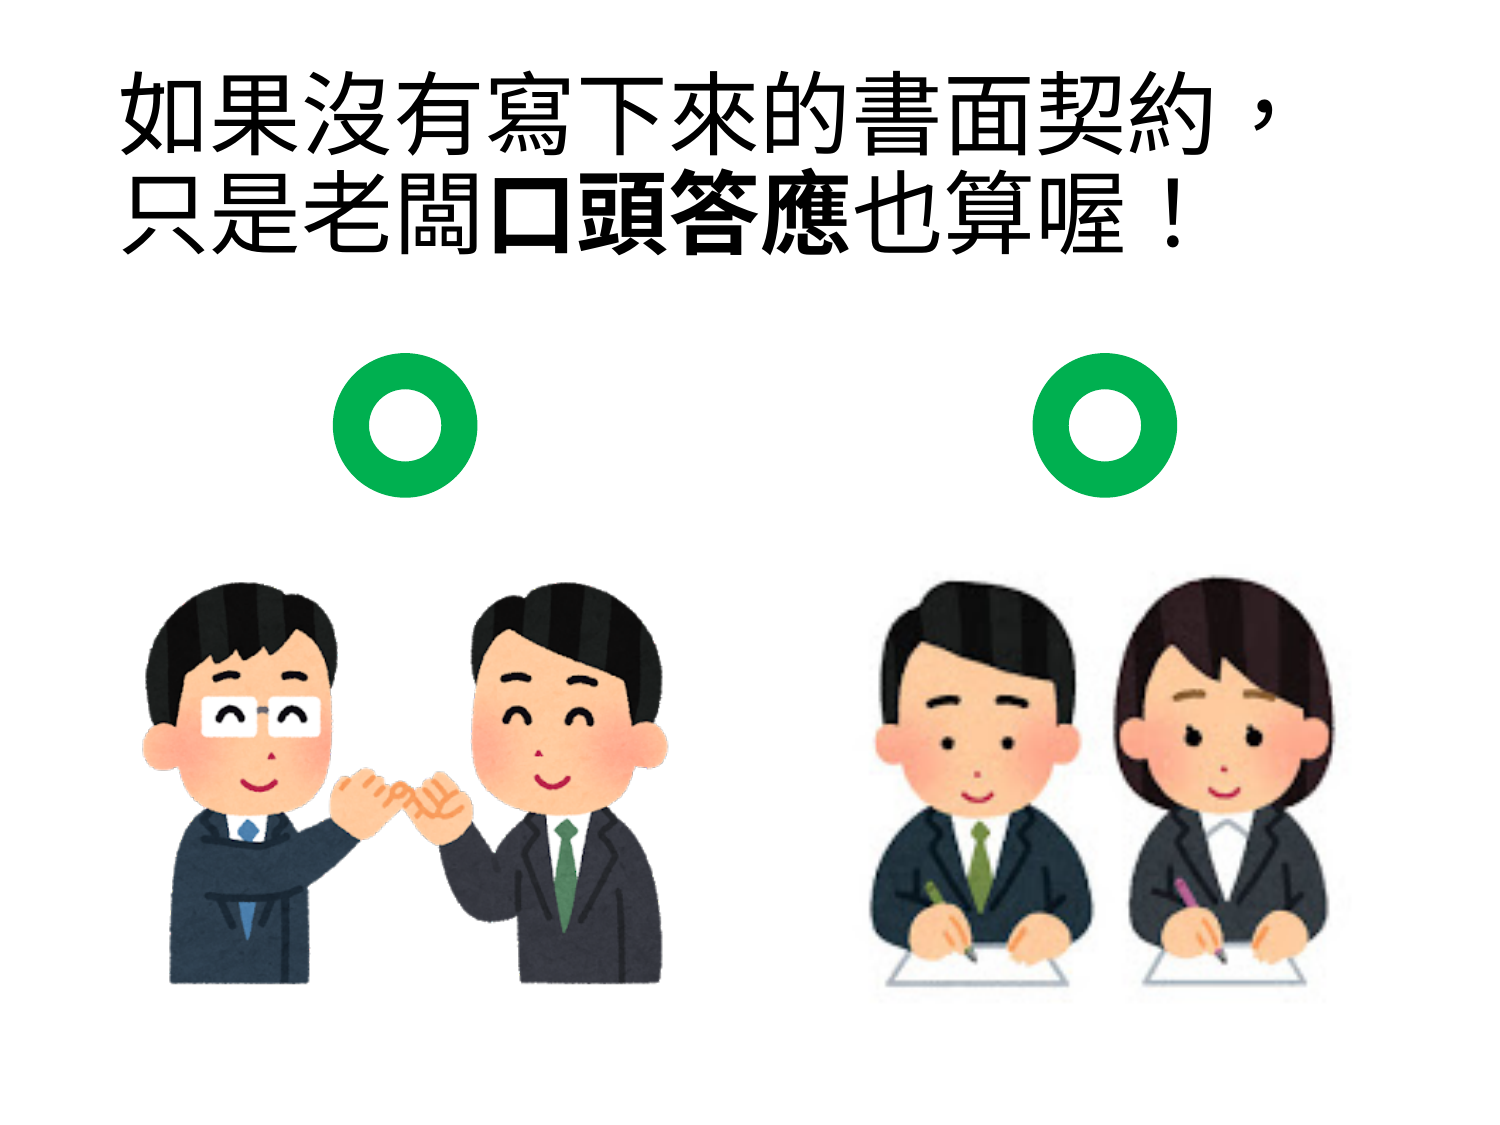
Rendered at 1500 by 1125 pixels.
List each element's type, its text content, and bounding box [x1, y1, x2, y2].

title 如果沒有寫下來的書面契約， 只是老闆口頭答應也算喔！ [103, 59, 1397, 278]
text_box [1032, 353, 1178, 498]
picture [123, 509, 688, 1055]
picture [820, 497, 1390, 1067]
text_box [332, 353, 478, 498]
